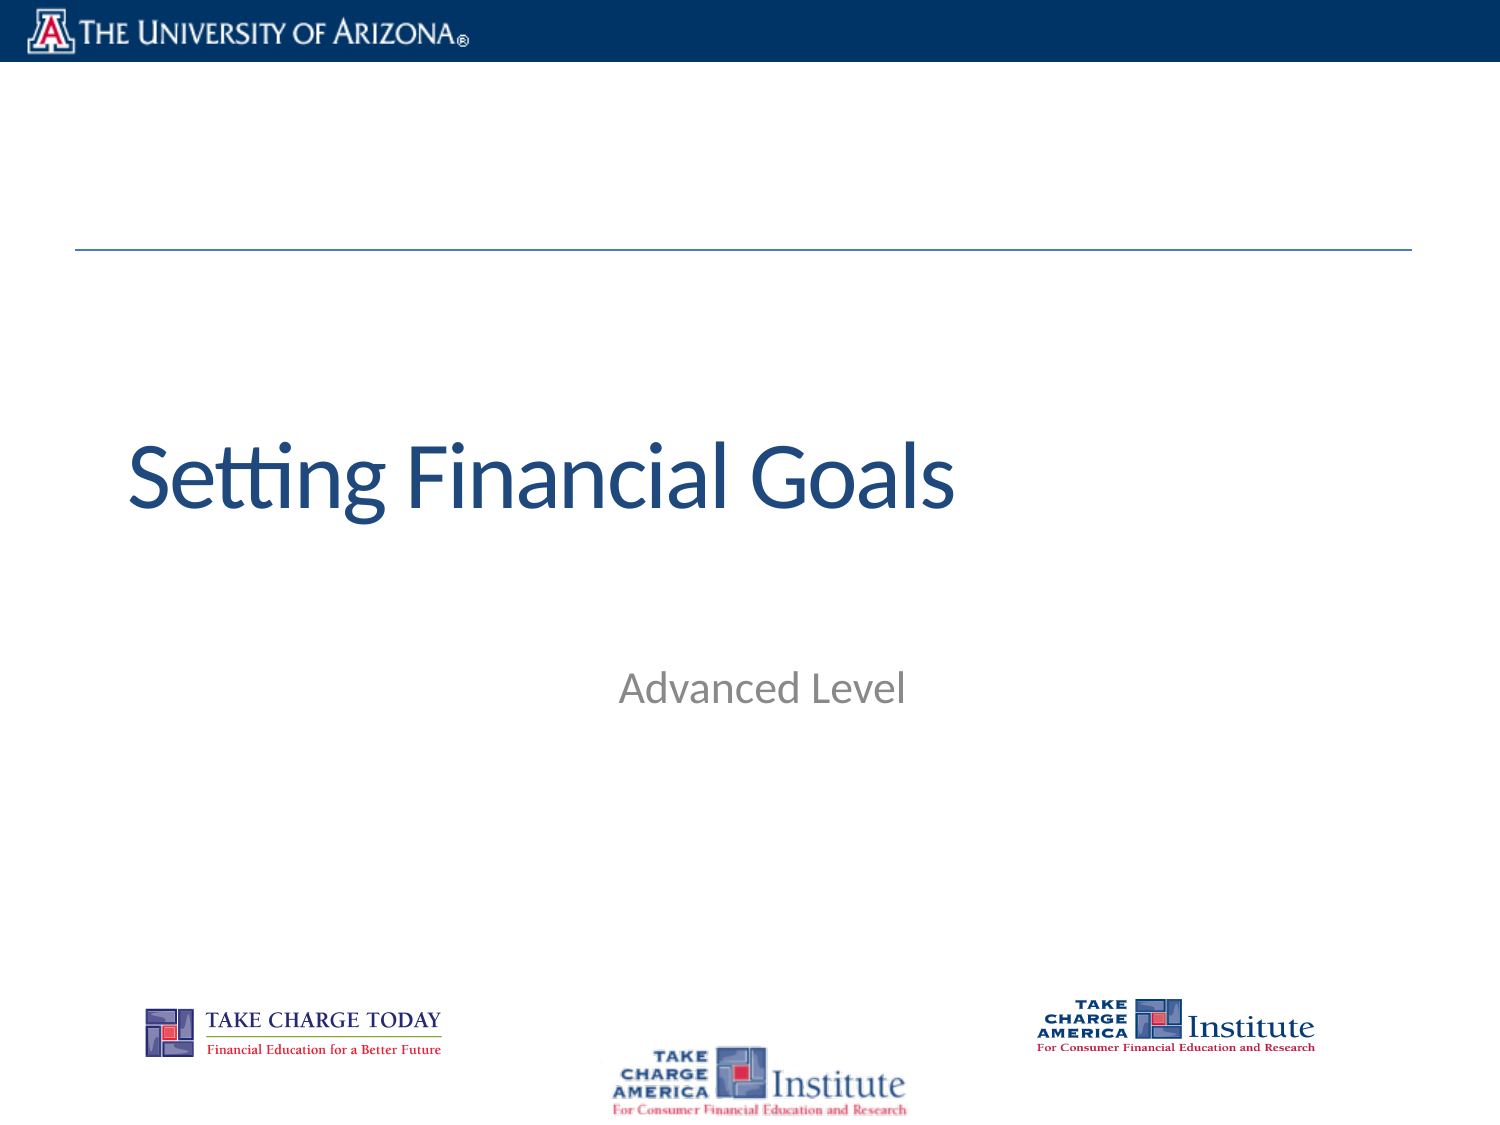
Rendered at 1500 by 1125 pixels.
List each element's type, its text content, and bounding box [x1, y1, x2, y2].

subtitle Advanced Level [237, 650, 1288, 938]
title Setting Financial Goals [112, 349, 1388, 591]
